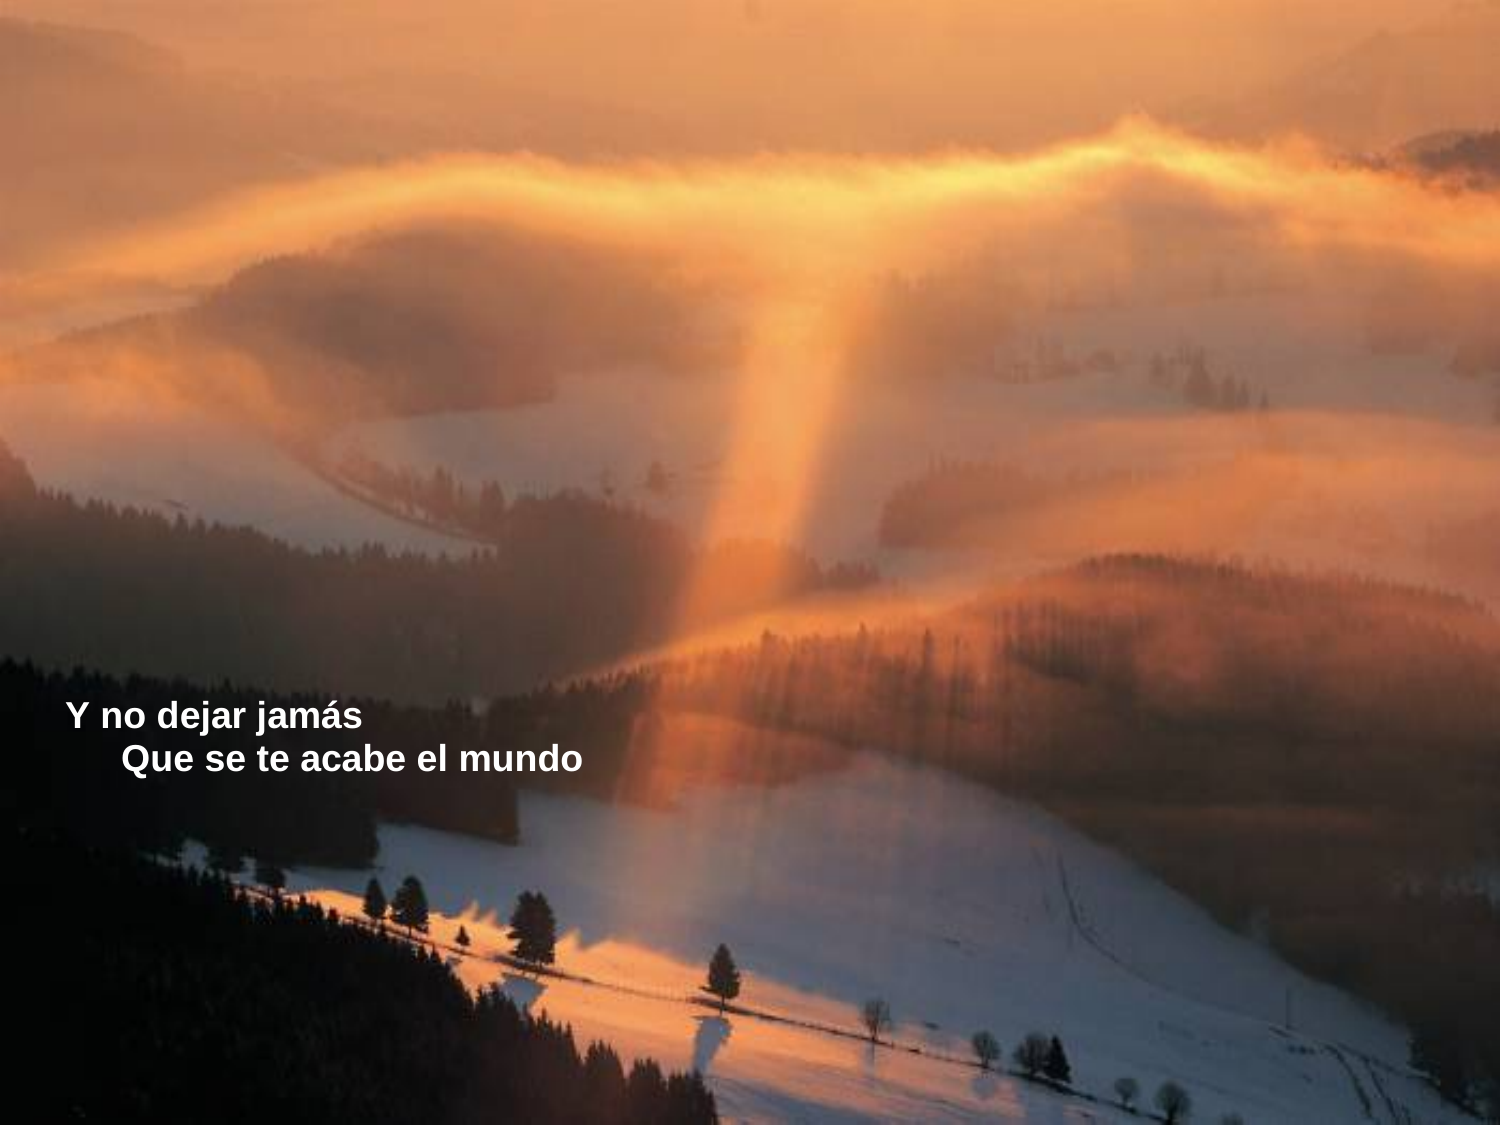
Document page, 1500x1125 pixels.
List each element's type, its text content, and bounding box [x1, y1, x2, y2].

list Y no dejar jamás Que se te acabe el mundo [50, 687, 625, 813]
picture [0, 0, 1500, 1125]
